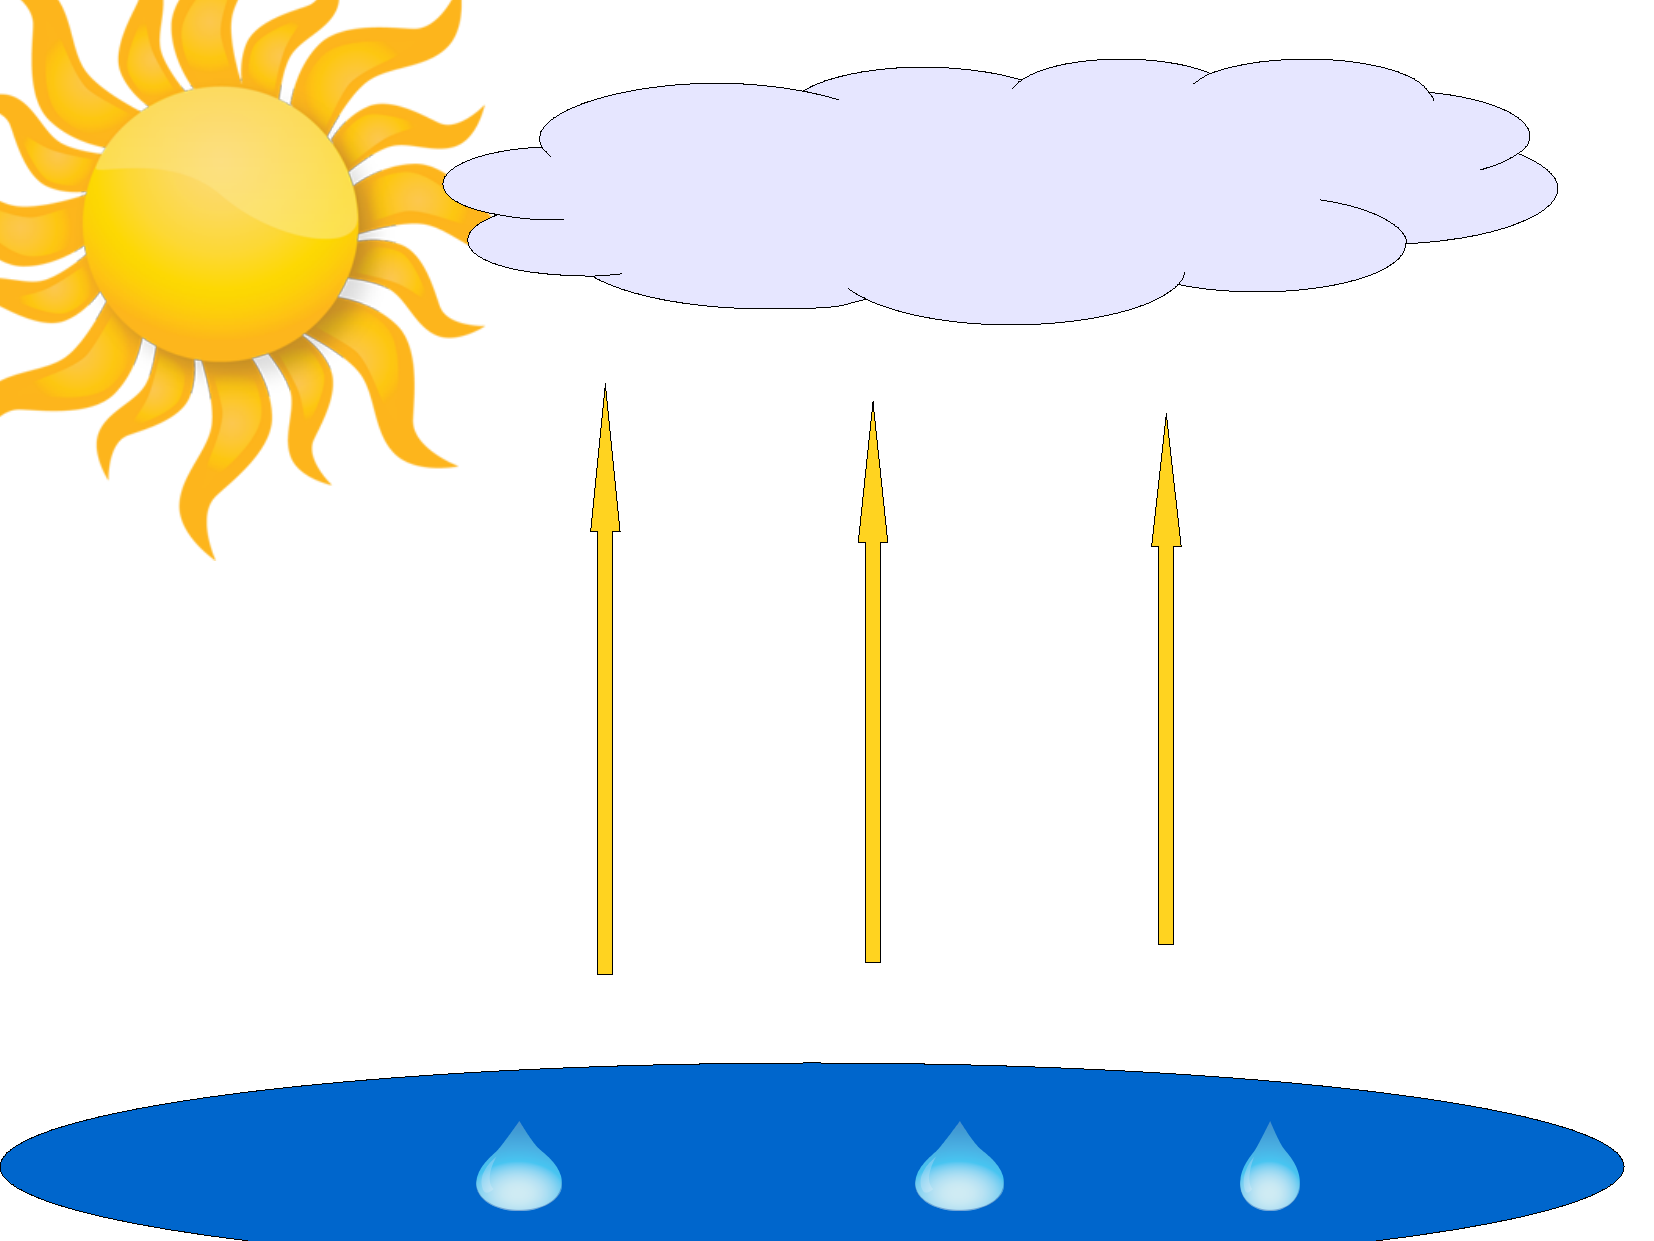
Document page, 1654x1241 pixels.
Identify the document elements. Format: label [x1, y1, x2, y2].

picture [0, 0, 559, 562]
picture [476, 1121, 562, 1211]
text_box [1151, 413, 1182, 945]
text_box [590, 383, 621, 975]
text_box [442, 59, 1558, 325]
picture [915, 1121, 1004, 1211]
text_box [858, 401, 888, 963]
text_box [0, 1062, 1625, 1241]
picture [1240, 1121, 1300, 1211]
